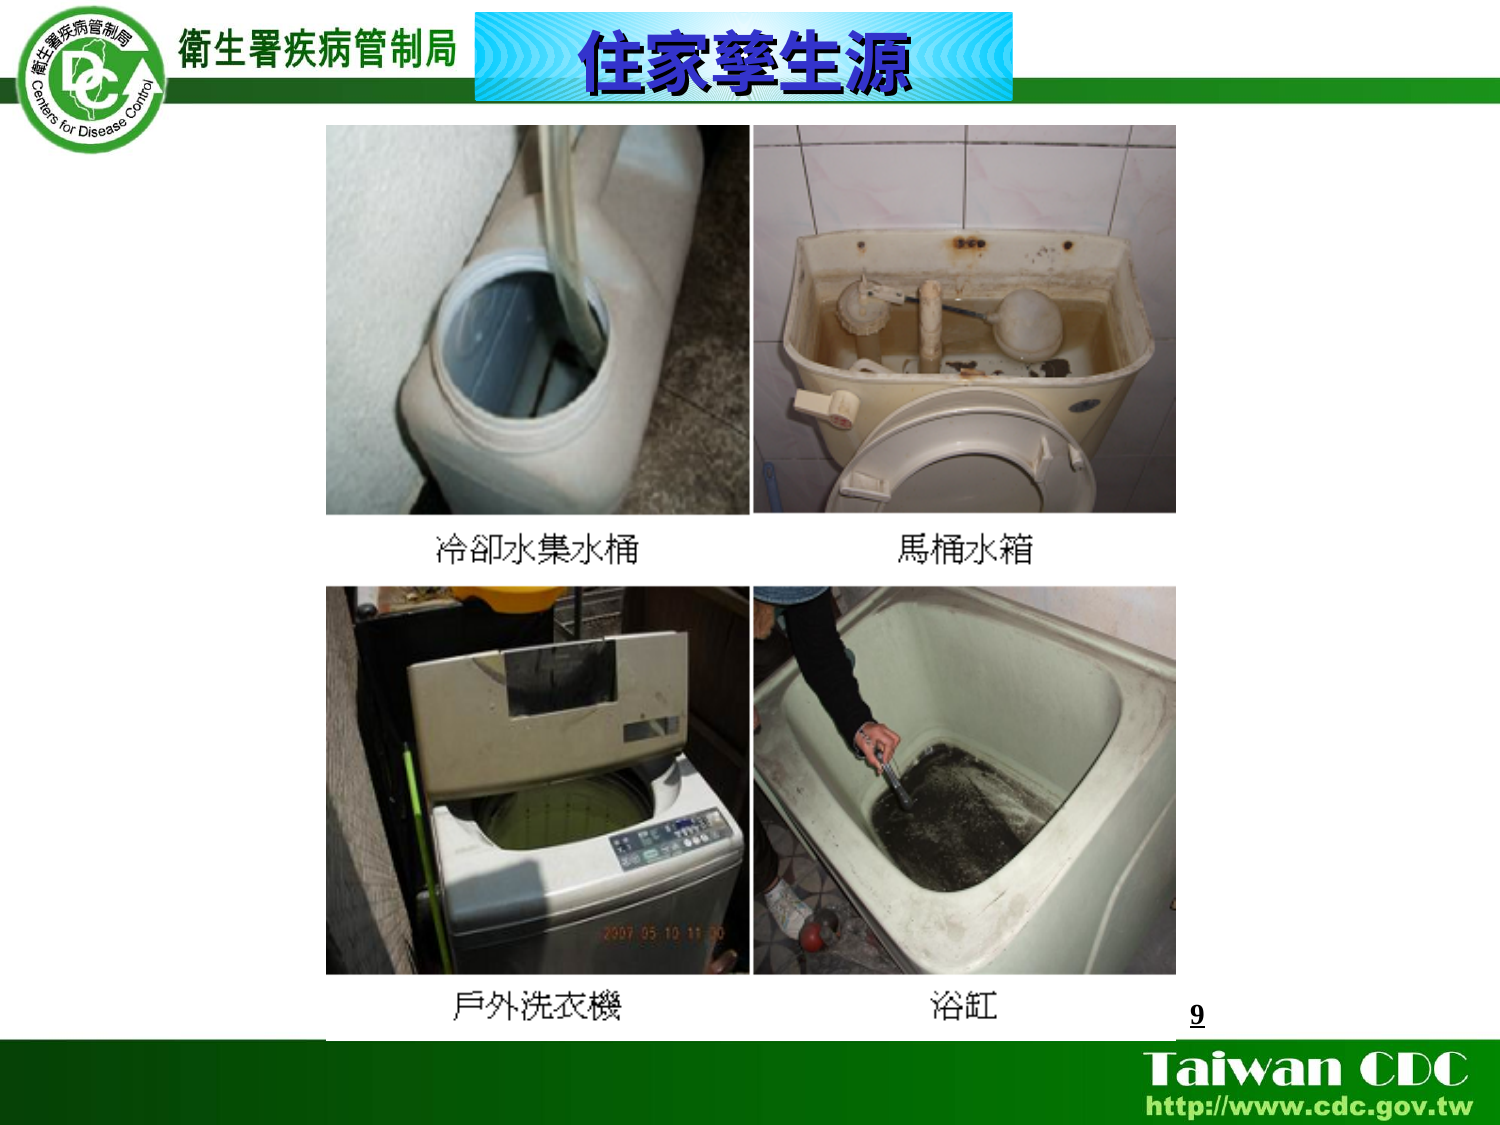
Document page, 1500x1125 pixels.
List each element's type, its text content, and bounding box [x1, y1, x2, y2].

text_box [1175, 987, 1488, 1063]
picture [326, 125, 1176, 1041]
text_box 住家孳生源 [475, 13, 1013, 100]
